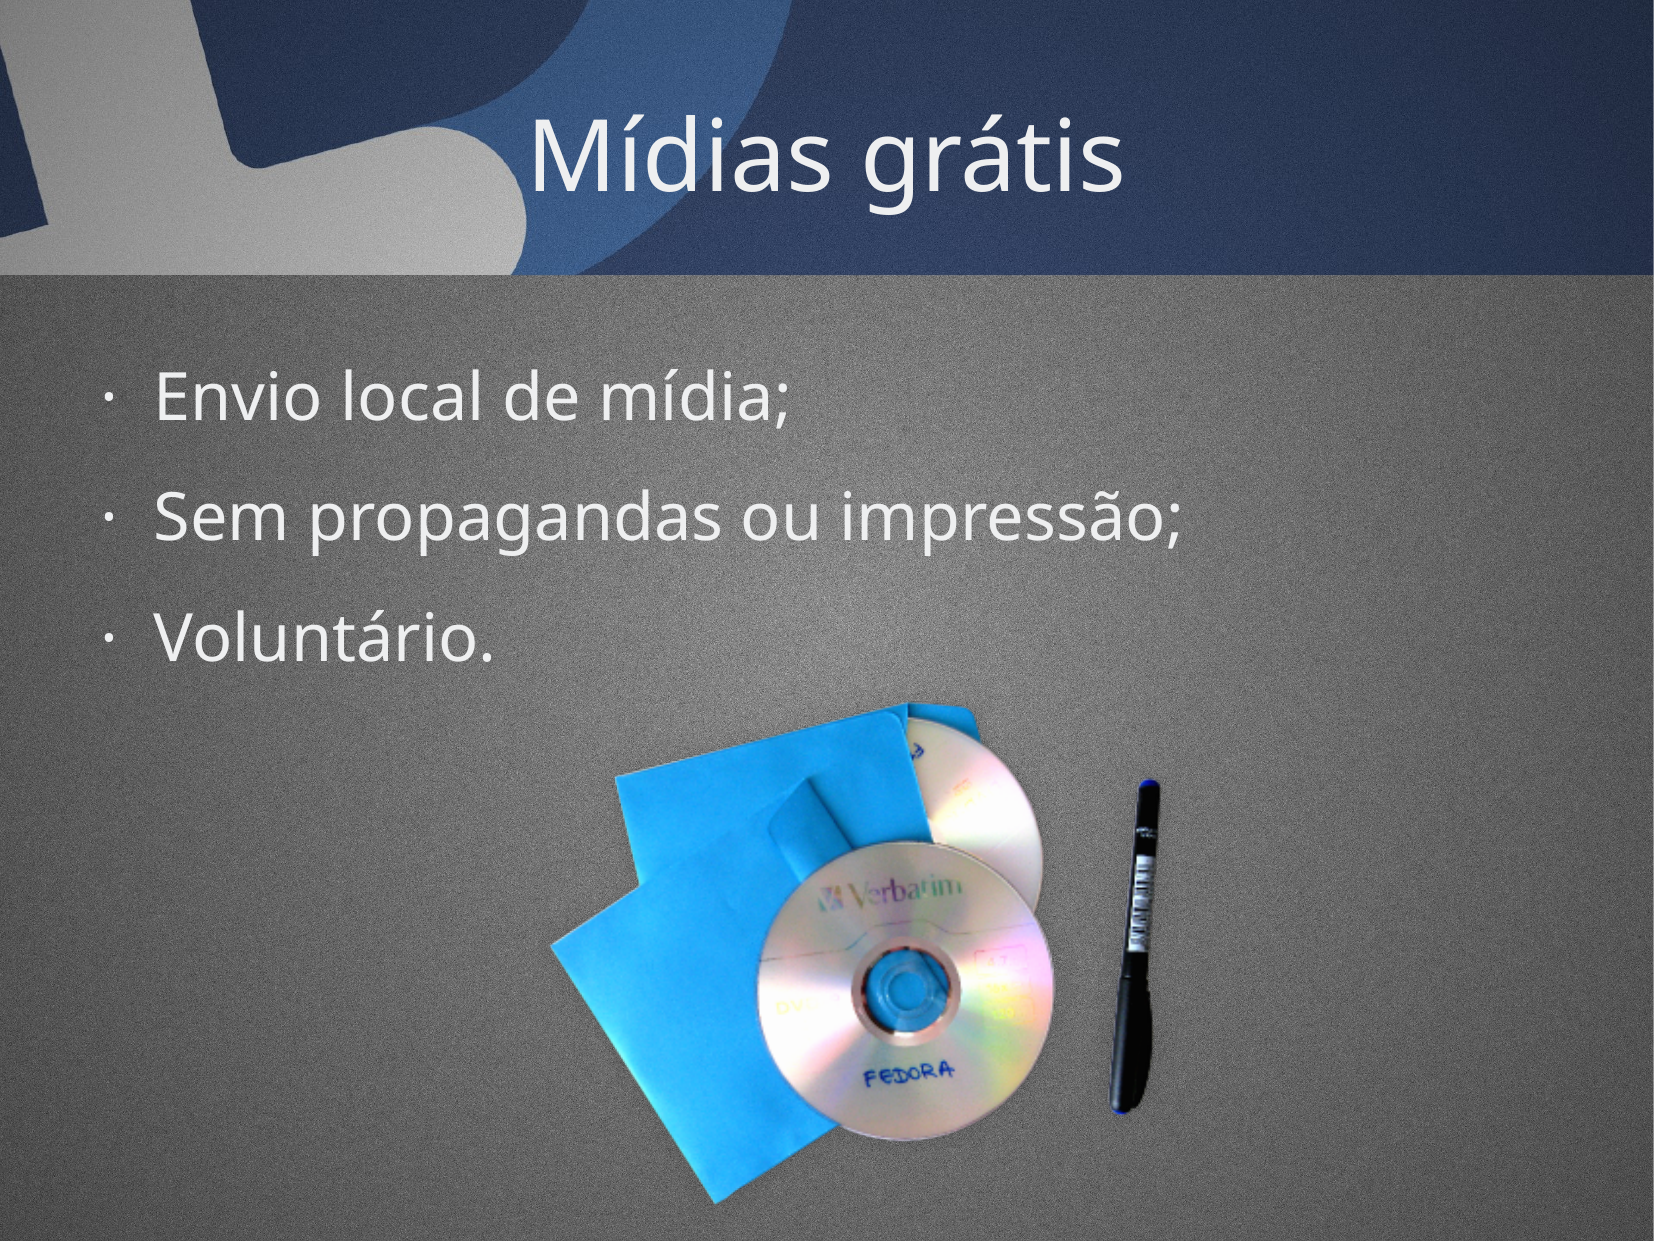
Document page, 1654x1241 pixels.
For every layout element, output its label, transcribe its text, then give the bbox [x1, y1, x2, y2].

picture [0, 0, 1654, 1241]
title Mídias grátis [82, 49, 1571, 257]
list Envio local de mídia; Sem propagandas ou impressão; Voluntário. [82, 349, 1571, 1069]
